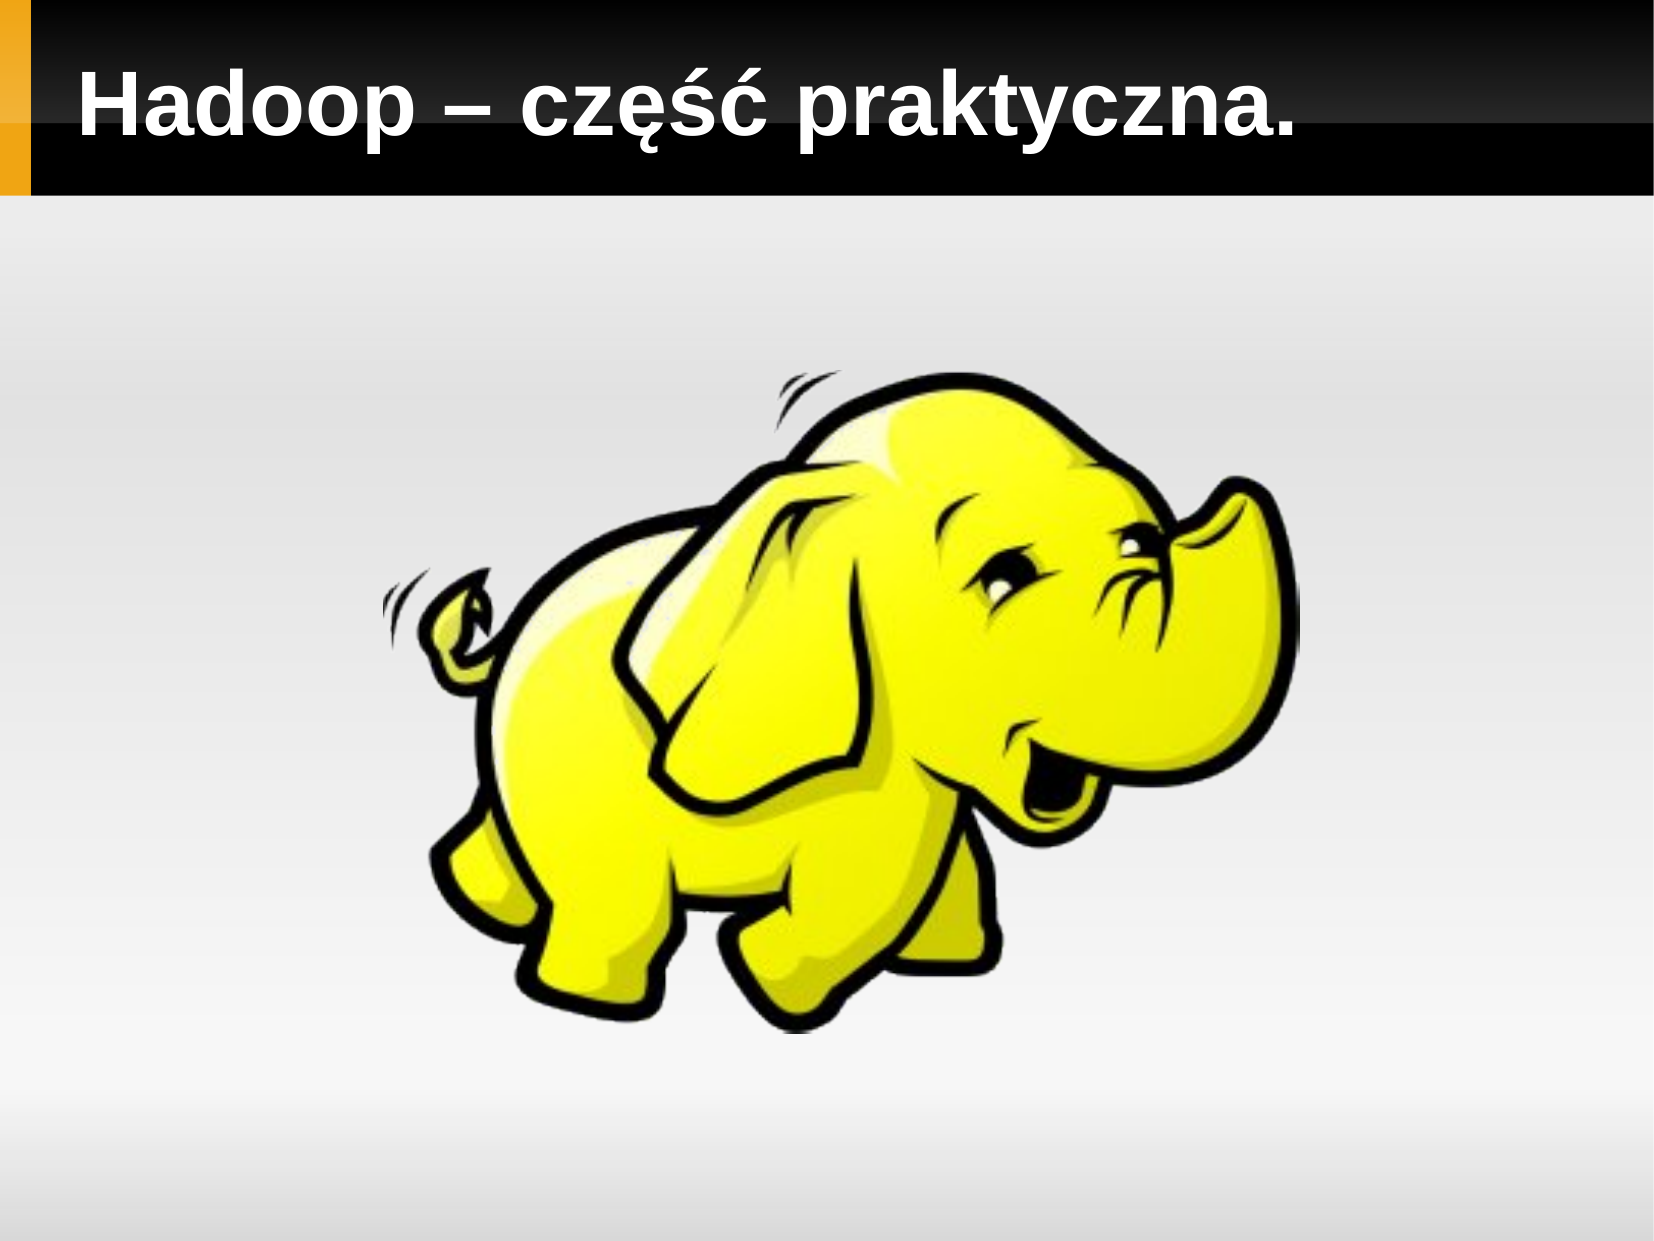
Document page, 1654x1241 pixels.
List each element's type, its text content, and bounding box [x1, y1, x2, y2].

picture [0, 0, 1654, 1241]
title Hadoop – część praktyczna. [76, 7, 1565, 200]
